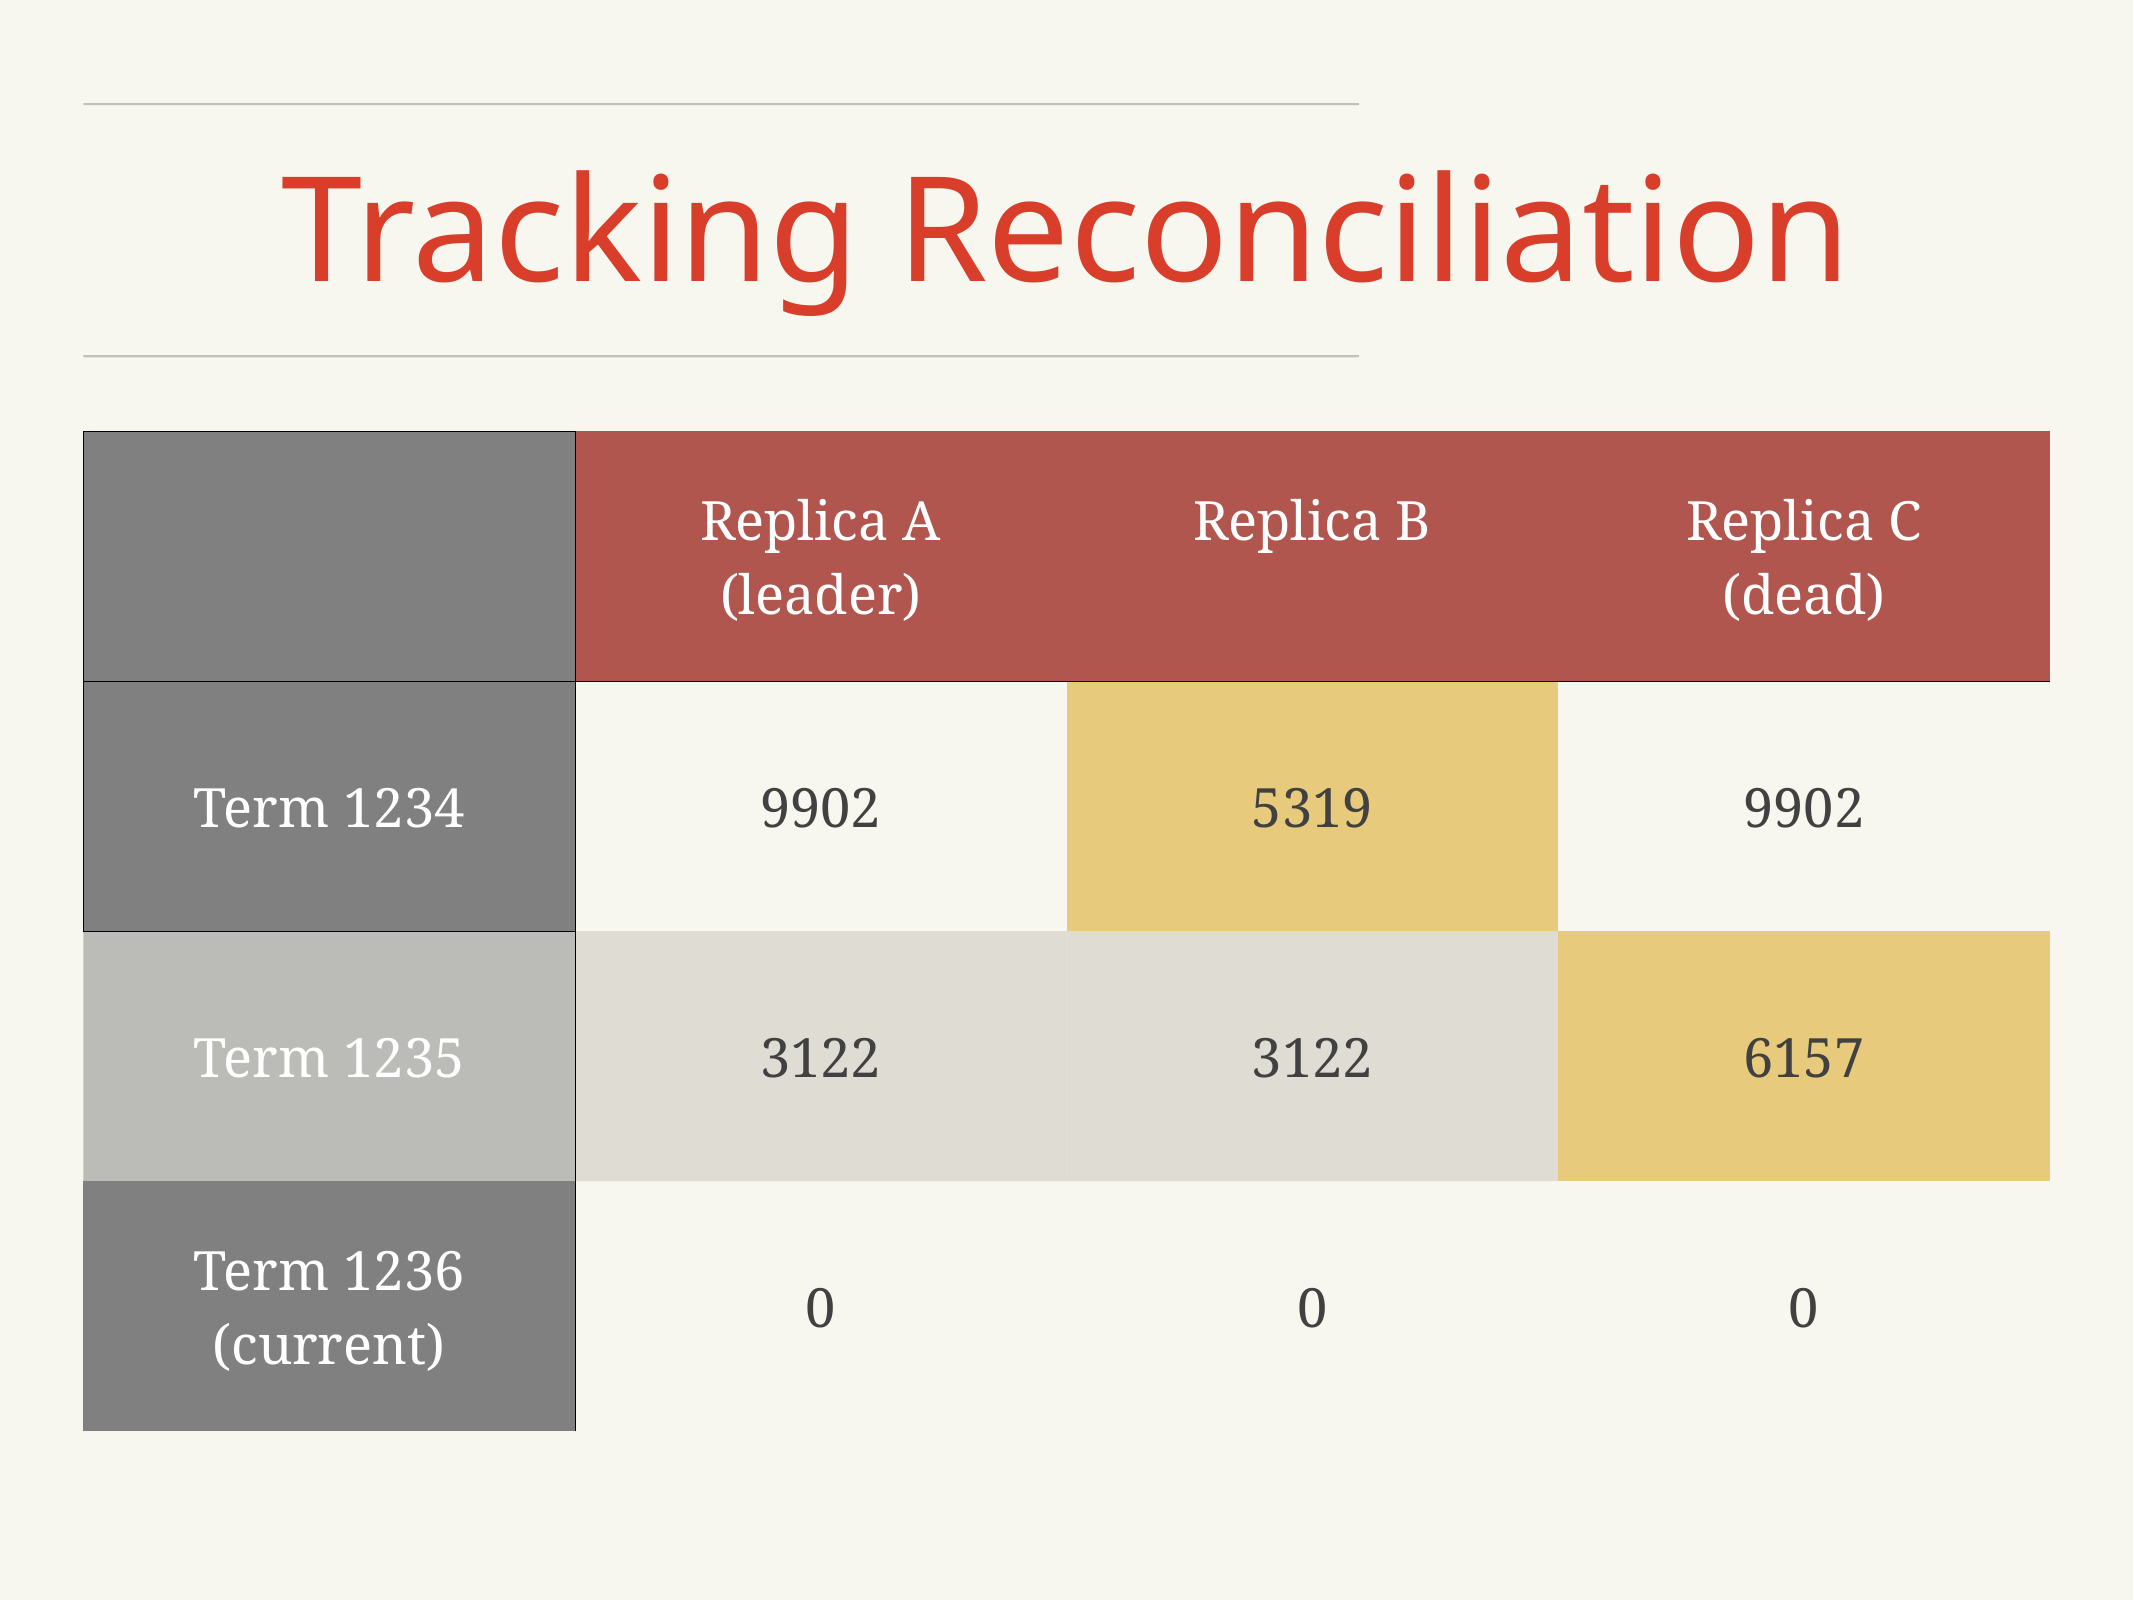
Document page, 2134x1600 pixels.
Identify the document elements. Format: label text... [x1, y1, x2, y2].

table_header Replica B [1067, 431, 1558, 681]
table_cell 3122 [1067, 931, 1558, 1181]
table_cell 9902 [1558, 682, 2050, 931]
table_cell 0 [1067, 1181, 1558, 1431]
title Tracking Reconciliation [83, 131, 2050, 332]
table_cell 5319 [1067, 682, 1558, 931]
table_cell 0 [1558, 1181, 2050, 1431]
table_cell Term 1236 (current) [83, 1181, 575, 1431]
table_cell 0 [576, 1181, 1067, 1431]
table_header Replica C (dead) [1558, 431, 2050, 681]
table_cell 3122 [576, 931, 1067, 1181]
table_cell Term 1234 [84, 682, 575, 931]
table_cell Term 1235 [83, 932, 575, 1181]
table_header [84, 432, 575, 681]
table_cell 9902 [576, 682, 1067, 931]
table_header Replica A (leader) [576, 431, 1067, 681]
table_cell 6157 [1558, 931, 2050, 1181]
